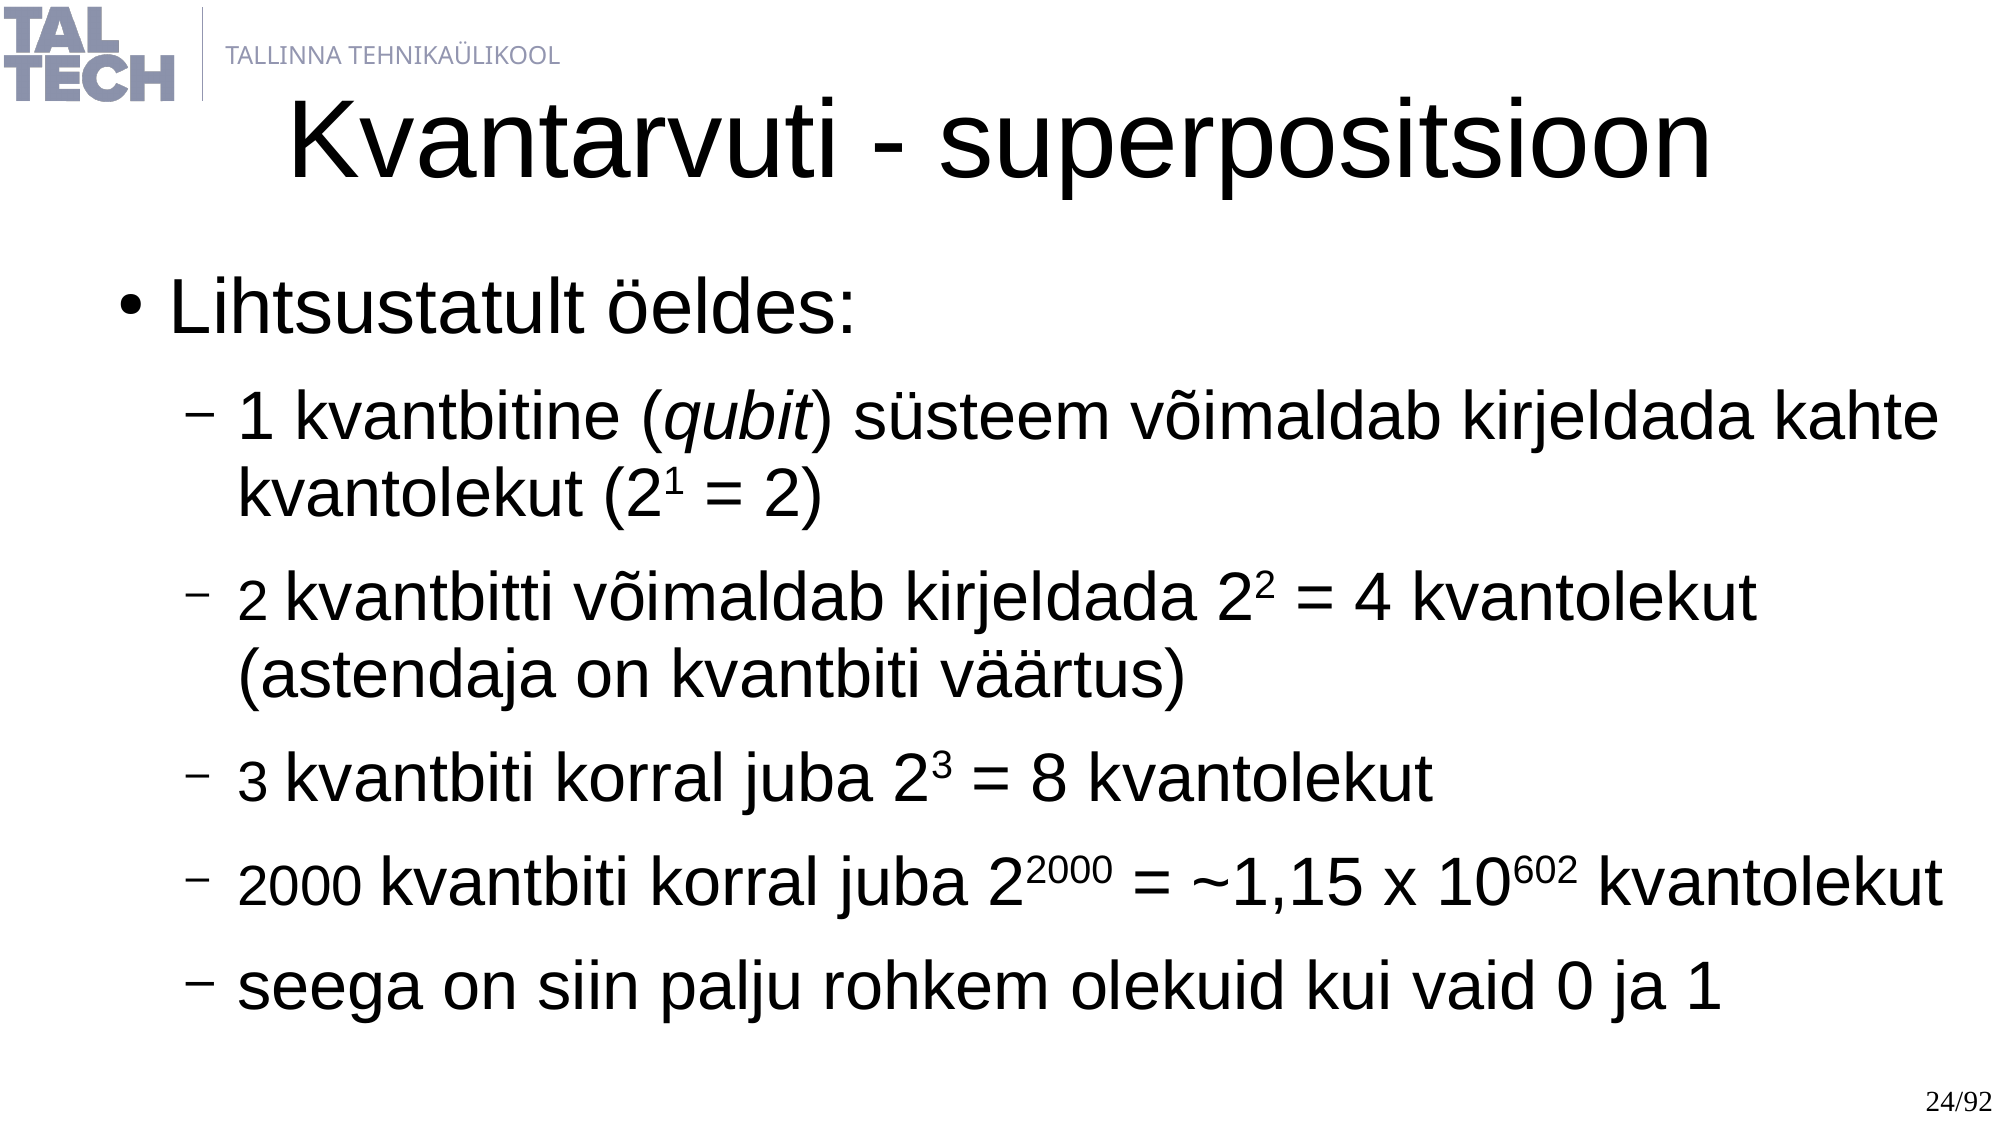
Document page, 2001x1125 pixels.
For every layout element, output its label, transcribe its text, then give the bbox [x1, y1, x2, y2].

picture [0, 0, 178, 107]
list Lihtsustatult öeldes: 1 kvantbitine (qubit) süsteem võimaldab kirjeldada kahte kvantolekut (21 = 2) 2 kvantbitti võimaldab kirjeldada 22 = 4 kvantolekut (astendaja on kvantbiti väärtus) 3 kvantbiti korral juba 23 = 8 kvantolekut 2000 kvantbiti korral juba 22000 = ~1,15 x 10602 kvantolekut seega on siin palju rohkem olekuid kui vaid 0 ja 1 [99, 263, 1986, 1058]
title Kvantarvuti - superpositsioon [99, 44, 1901, 233]
